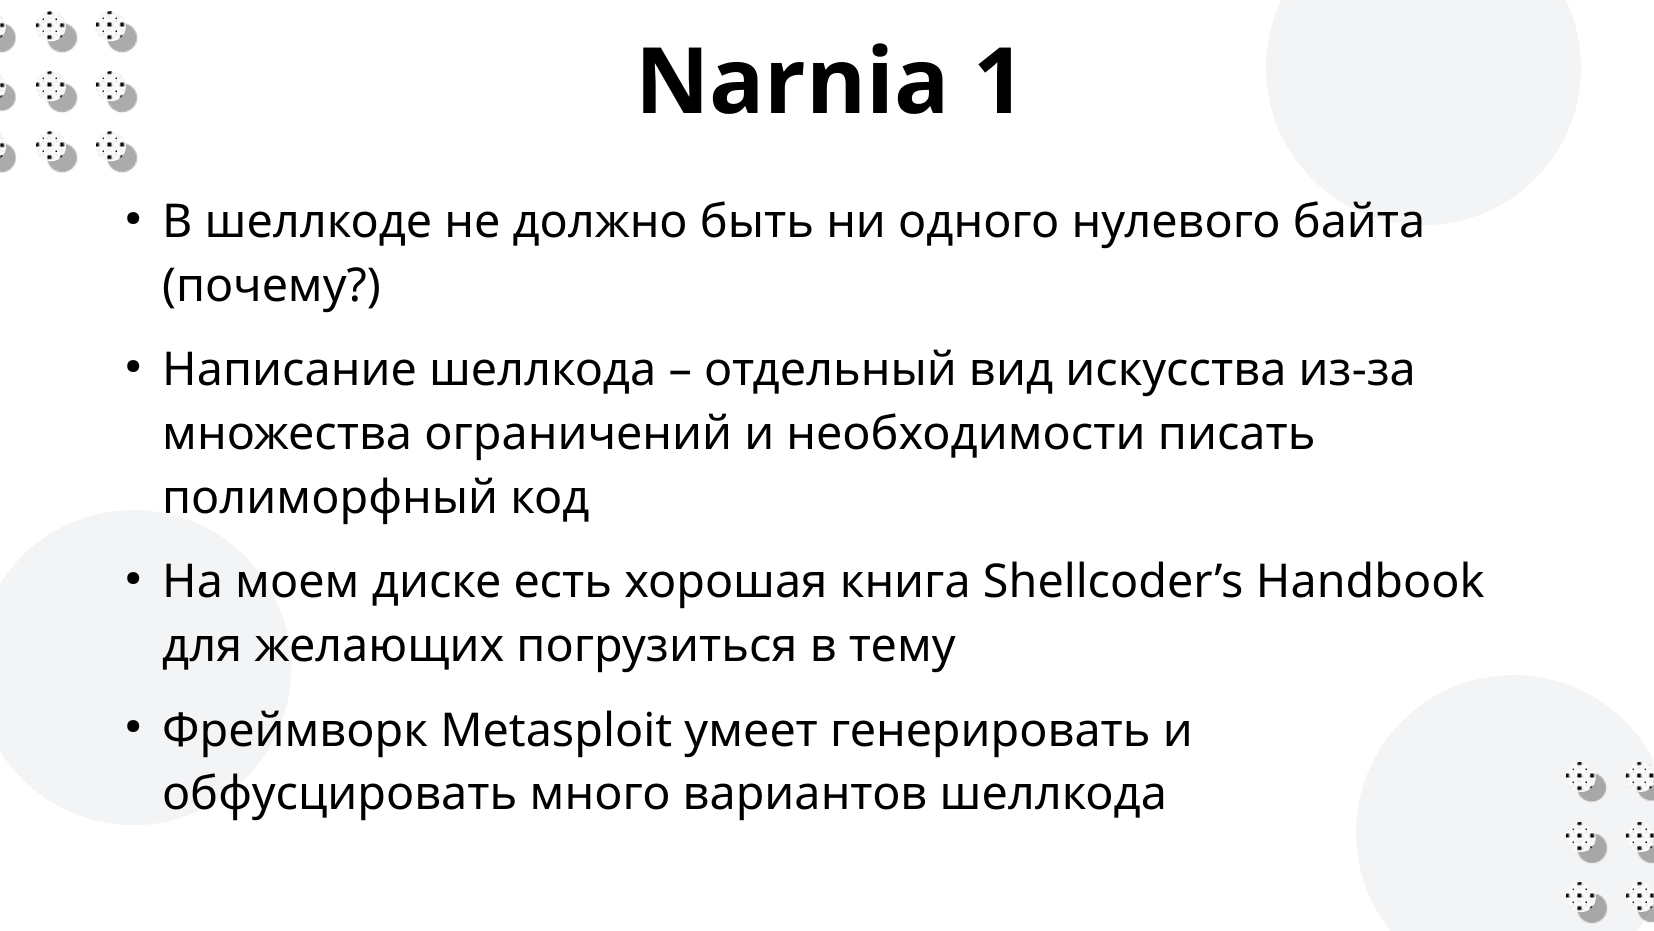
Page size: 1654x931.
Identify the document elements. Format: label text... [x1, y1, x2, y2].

picture [0, 14, 6, 39]
picture [1625, 761, 1654, 792]
title Narnia 1 [86, 0, 1576, 156]
picture [35, 71, 66, 102]
list В шеллкоде не должно быть ни одного нулевого байта (почему?) Написание шеллкода – отдельный вид искусства из-за множества ограничений и необходимости писать полиморфный код На моем диске есть хорошая книга Shellcoder’s Handbook для желающих погрузиться в тему Фреймворк Metasploit умеет генерировать и обфусцировать много вариантов шеллкода [112, 187, 1538, 826]
picture [99, 156, 123, 162]
picture [1565, 882, 1596, 913]
picture [1565, 761, 1596, 793]
picture [1565, 821, 1596, 853]
picture [1625, 821, 1654, 853]
picture [0, 134, 7, 159]
picture [0, 74, 6, 99]
picture [35, 11, 66, 42]
picture [35, 131, 67, 162]
picture [1625, 881, 1654, 912]
